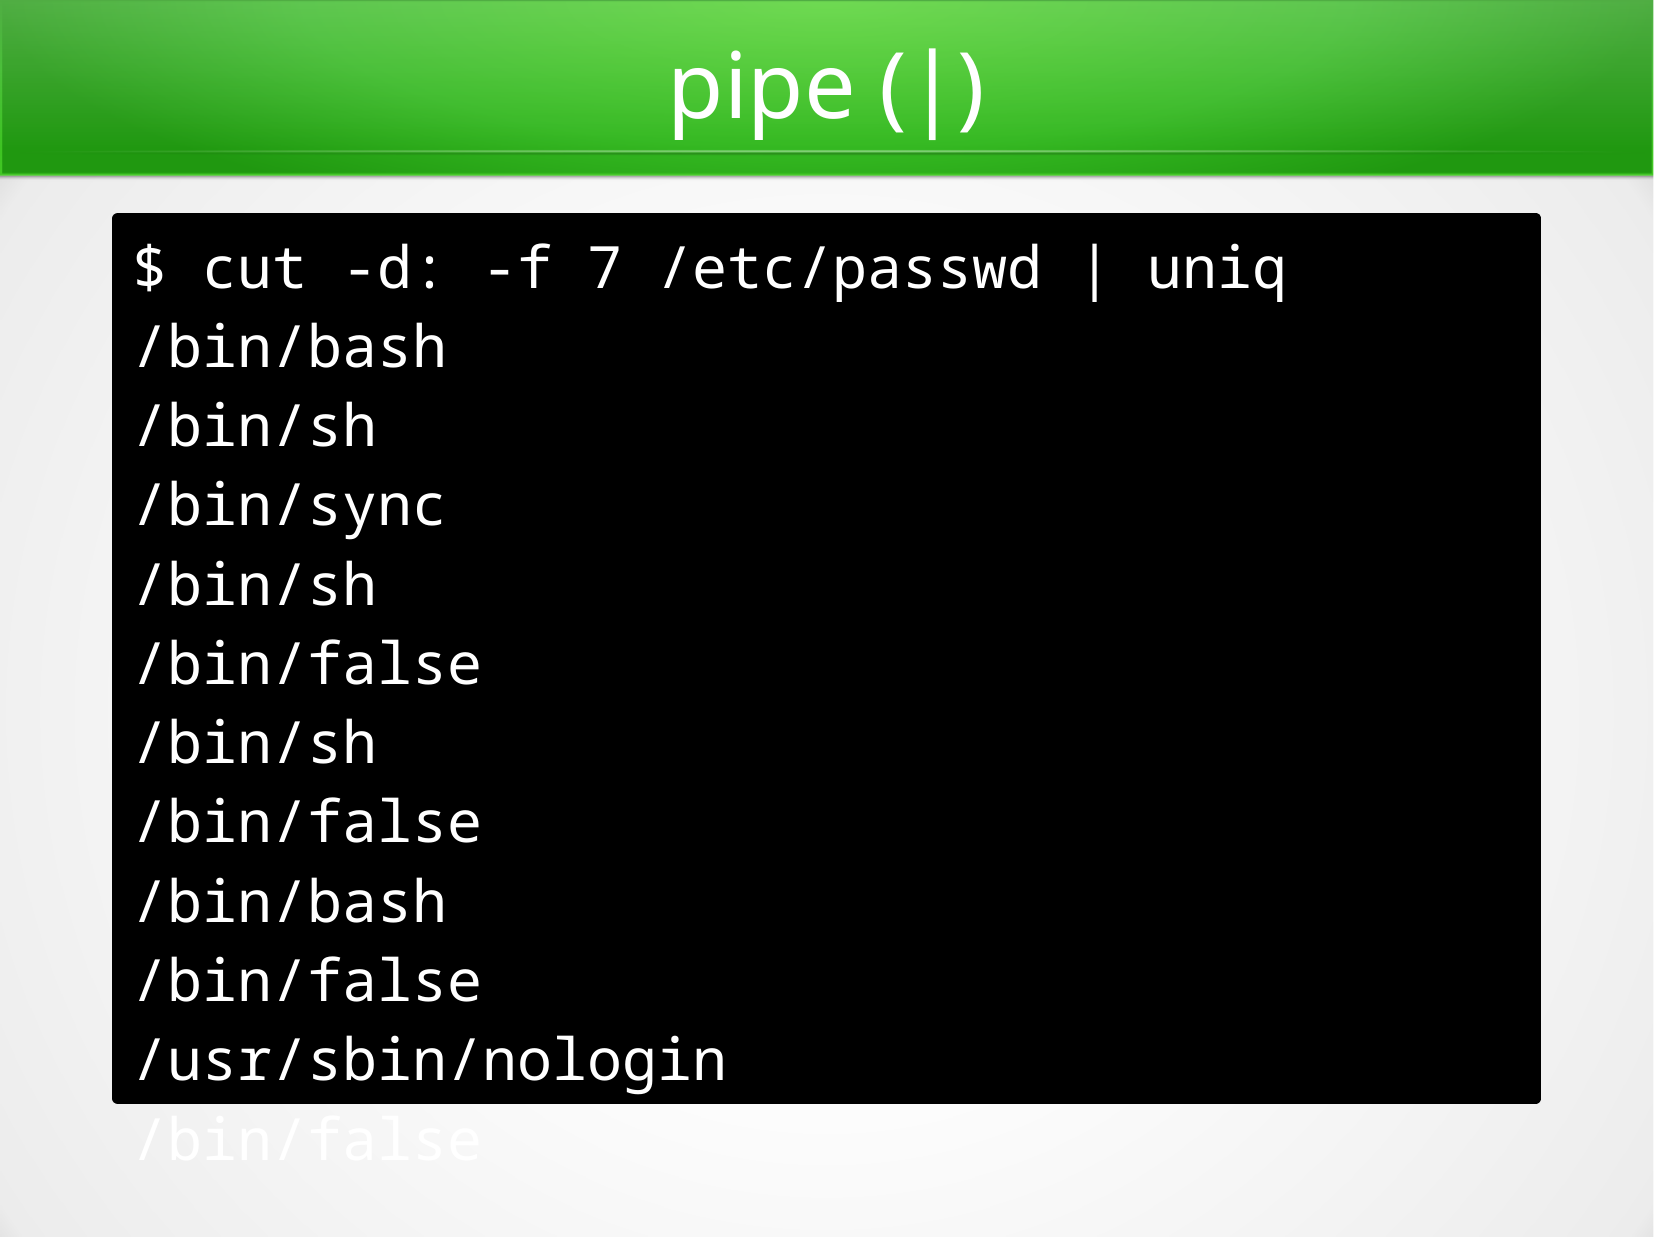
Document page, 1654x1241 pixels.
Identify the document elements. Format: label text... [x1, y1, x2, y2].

title pipe (|) [82, 11, 1571, 154]
picture [0, 0, 1654, 1237]
text_box $ cut -d: -f 7 /etc/passwd | uniq /bin/bash /bin/sh /bin/sync /bin/sh /bin/false /bin/sh /bin/false /bin/bash /bin/false /usr/sbin/nologin /bin/false [118, 218, 1536, 1099]
